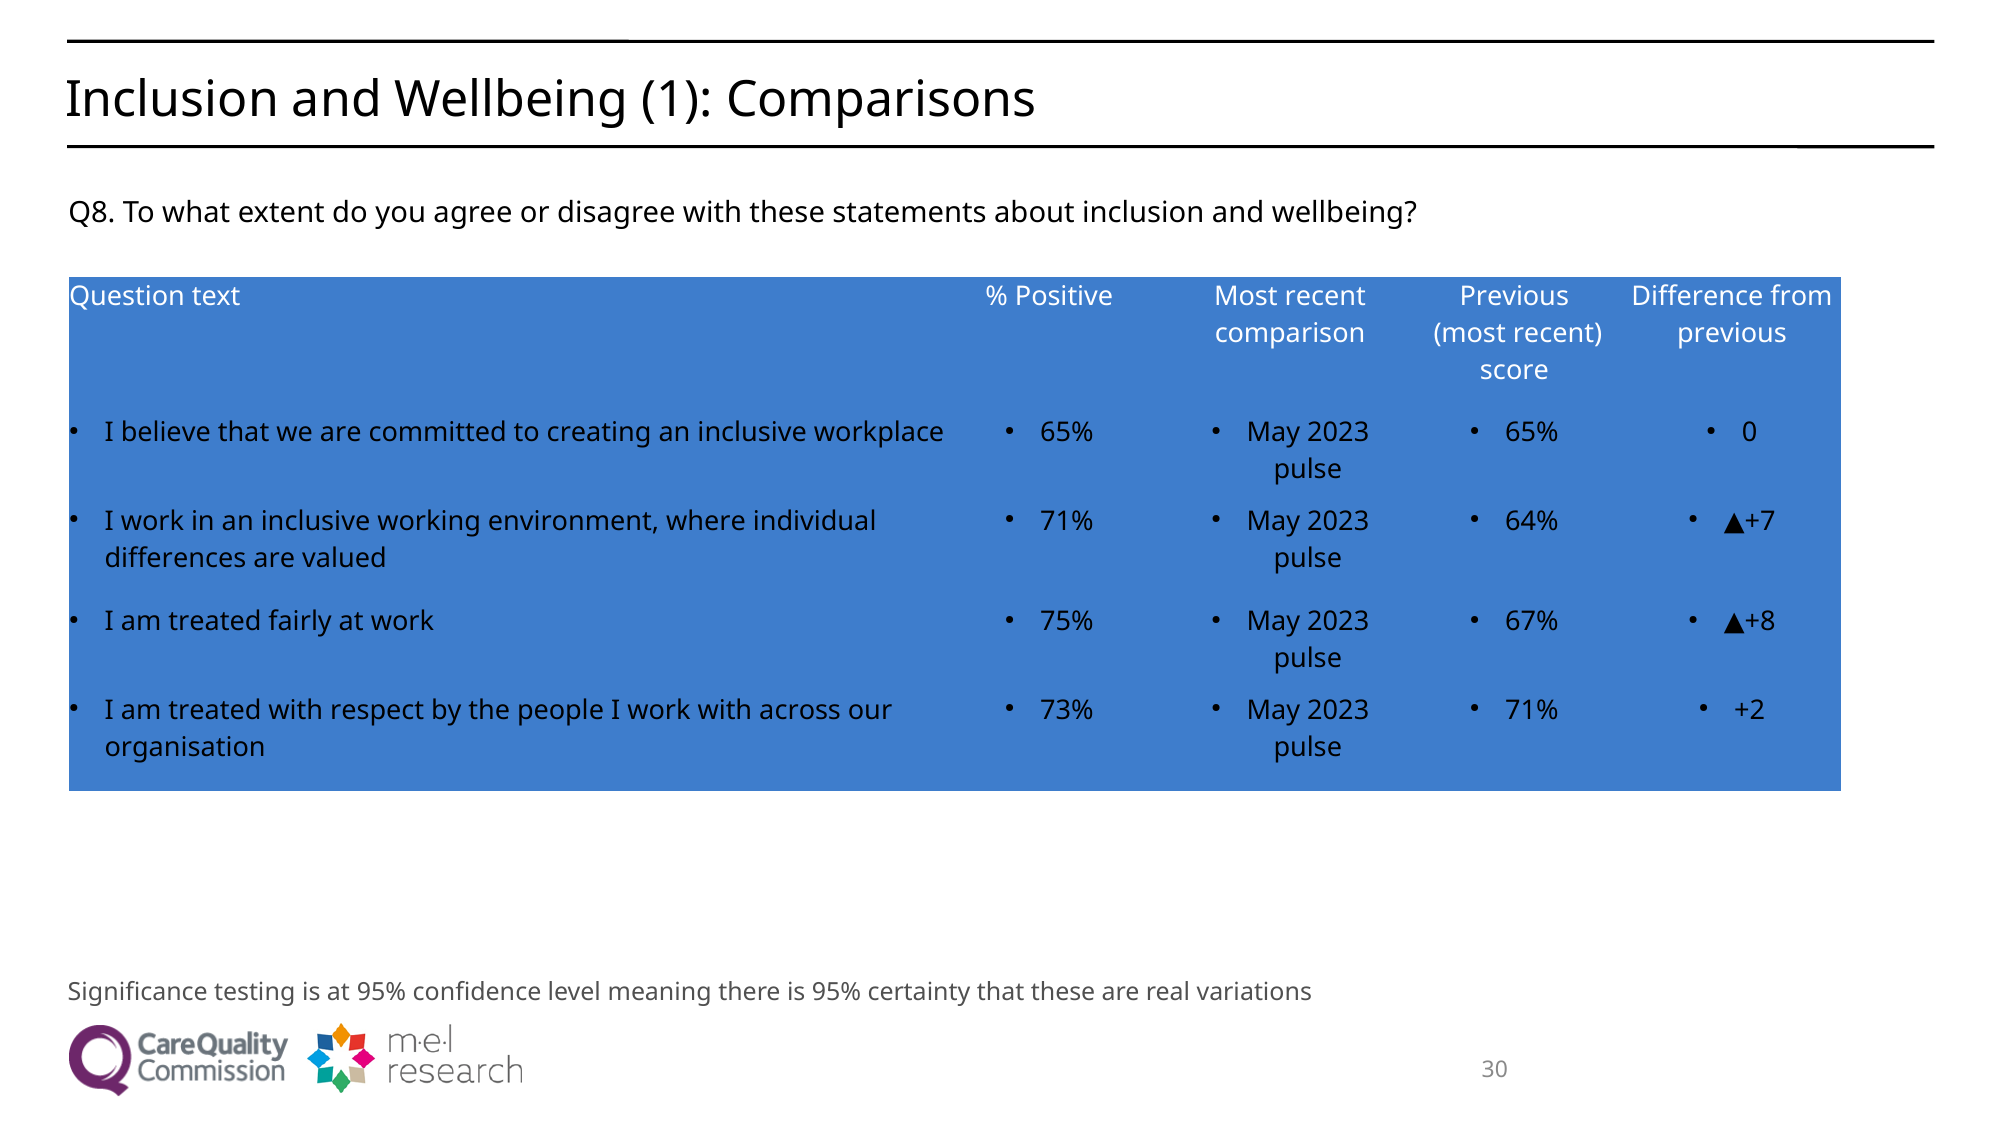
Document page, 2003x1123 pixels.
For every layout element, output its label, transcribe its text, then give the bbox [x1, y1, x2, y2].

picture [307, 1023, 522, 1093]
table_header Previous (most recent) score [1405, 277, 1623, 413]
picture [67, 1023, 291, 1099]
table_cell 71% [1405, 691, 1623, 791]
table_cell I believe that we are committed to creating an inclusive workplace [69, 413, 953, 502]
table_cell 64% [1405, 502, 1623, 602]
table_cell [1145, 602, 1175, 691]
table_cell 75% [953, 602, 1145, 691]
table_cell [1145, 413, 1175, 502]
table_header [1145, 277, 1175, 413]
table_cell I am treated fairly at work [69, 602, 953, 691]
table_cell +2 [1623, 691, 1841, 791]
table_cell ▲+7 [1623, 502, 1841, 602]
table_cell May 2023 pulse [1175, 691, 1405, 791]
table_cell May 2023 pulse [1175, 502, 1405, 602]
table_cell May 2023 pulse [1175, 602, 1405, 691]
table_cell 65% [953, 413, 1145, 502]
table_header % Positive [953, 277, 1145, 413]
text_box Q8. To what extent do you agree or disagree with these statements about inclusion and wellbeing? [68, 186, 1769, 228]
table_cell 65% [1405, 413, 1623, 502]
table_cell 73% [953, 691, 1145, 791]
table_header Most recent comparison [1175, 277, 1405, 413]
slide_number 30 [1466, 1039, 1934, 1100]
title Inclusion and Wellbeing (1): Comparisons [50, 45, 1852, 148]
table_cell [1145, 502, 1175, 602]
table_cell 71% [953, 502, 1145, 602]
table_cell I work in an inclusive working environment, where individual differences are valued [69, 502, 953, 602]
table_cell I am treated with respect by the people I work with across our organisation [69, 691, 953, 791]
table_cell May 2023 pulse [1175, 413, 1405, 502]
text_box Significance testing is at 95% confidence level meaning there is 95% certainty that these are real variations [53, 964, 1411, 1006]
table_header Difference from previous [1623, 277, 1841, 413]
table_cell ▲+8 [1623, 602, 1841, 691]
table_cell 67% [1405, 602, 1623, 691]
table_cell [1145, 691, 1175, 791]
table_header Question text [69, 277, 953, 413]
table_cell 0 [1623, 413, 1841, 502]
